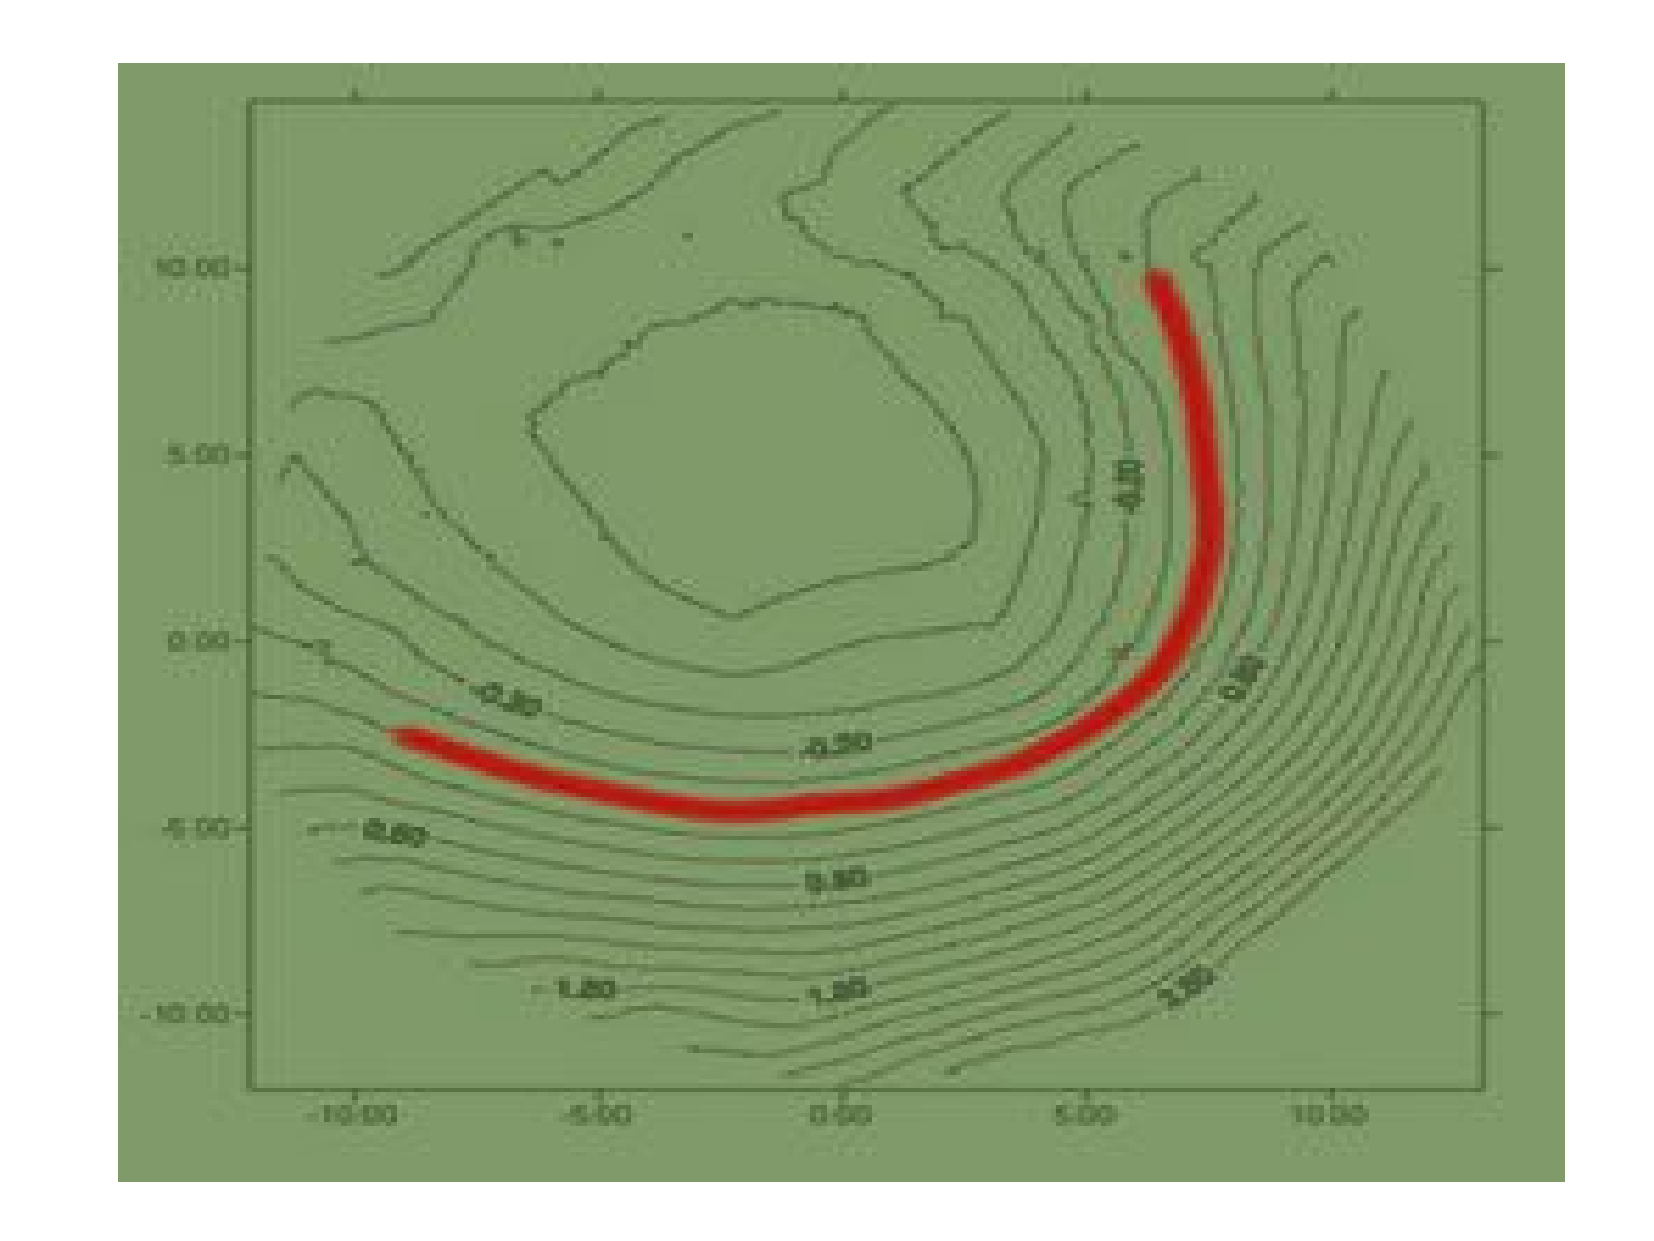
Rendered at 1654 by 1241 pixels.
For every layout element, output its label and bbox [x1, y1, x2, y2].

picture [118, 63, 1565, 1182]
